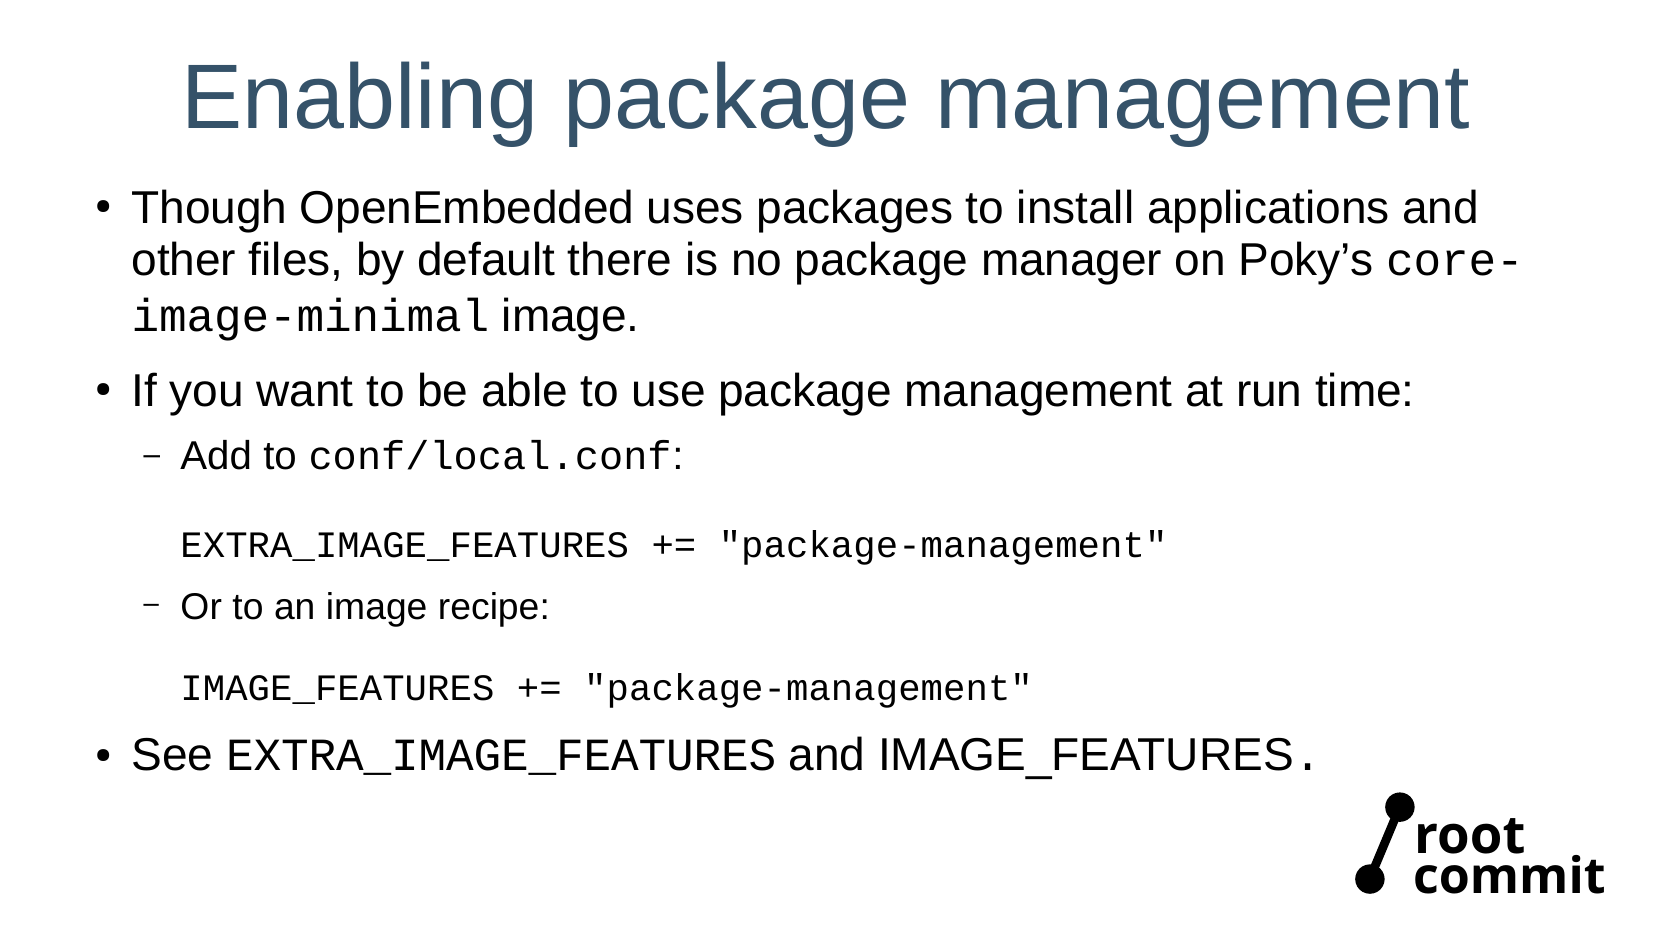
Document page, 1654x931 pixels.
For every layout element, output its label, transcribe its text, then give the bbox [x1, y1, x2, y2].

list Though OpenEmbedded uses packages to install applications and other files, by default there is no package manager on Poky’s core-image-minimal image. If you want to be able to use package management at run time: Add to conf/local.conf: EXTRA_IMAGE_FEATURES += "package-management" Or to an image recipe: IMAGE_FEATURES += "package-management" See EXTRA_IMAGE_FEATURES and IMAGE_FEATURES. [82, 182, 1571, 788]
title Enabling package management [82, 19, 1571, 175]
